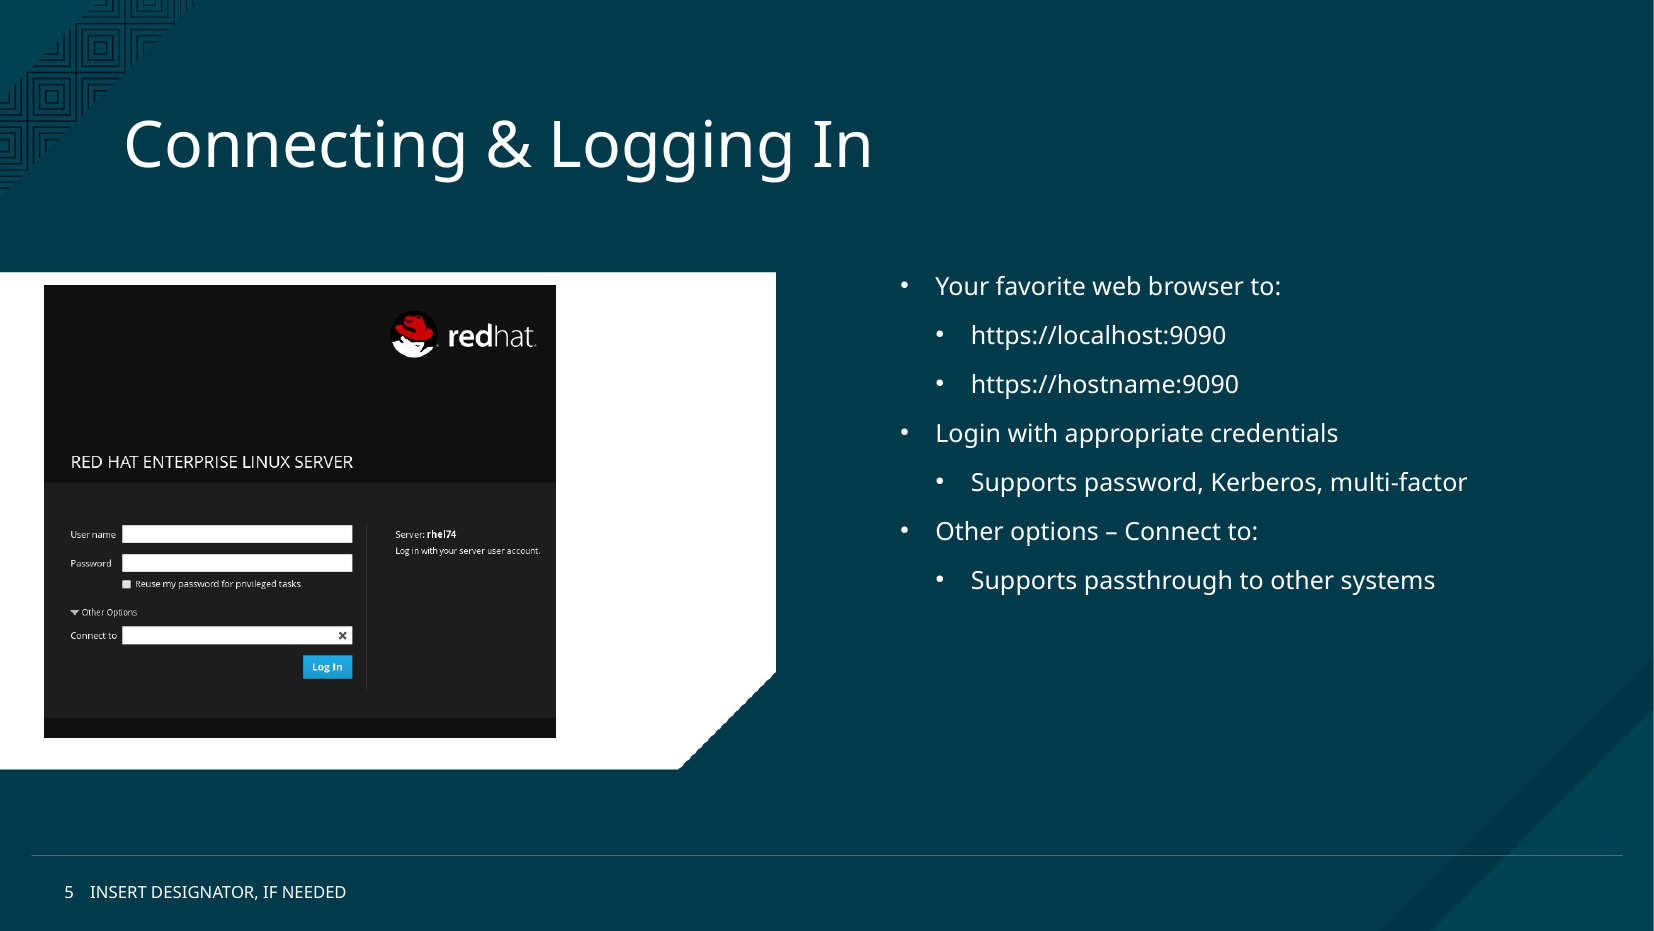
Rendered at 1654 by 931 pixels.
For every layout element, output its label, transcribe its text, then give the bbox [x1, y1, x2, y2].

text_box Your favorite web browser to: https://localhost:9090 https://hostname:9090 Login with appropriate credentials Supports password, Kerberos, multi-factor Other options – Connect to: Supports passthrough to other systems [900, 268, 1471, 766]
picture [0, 271, 777, 770]
picture [70, 33, 74, 61]
title Connecting & Logging In [124, 0, 1530, 187]
